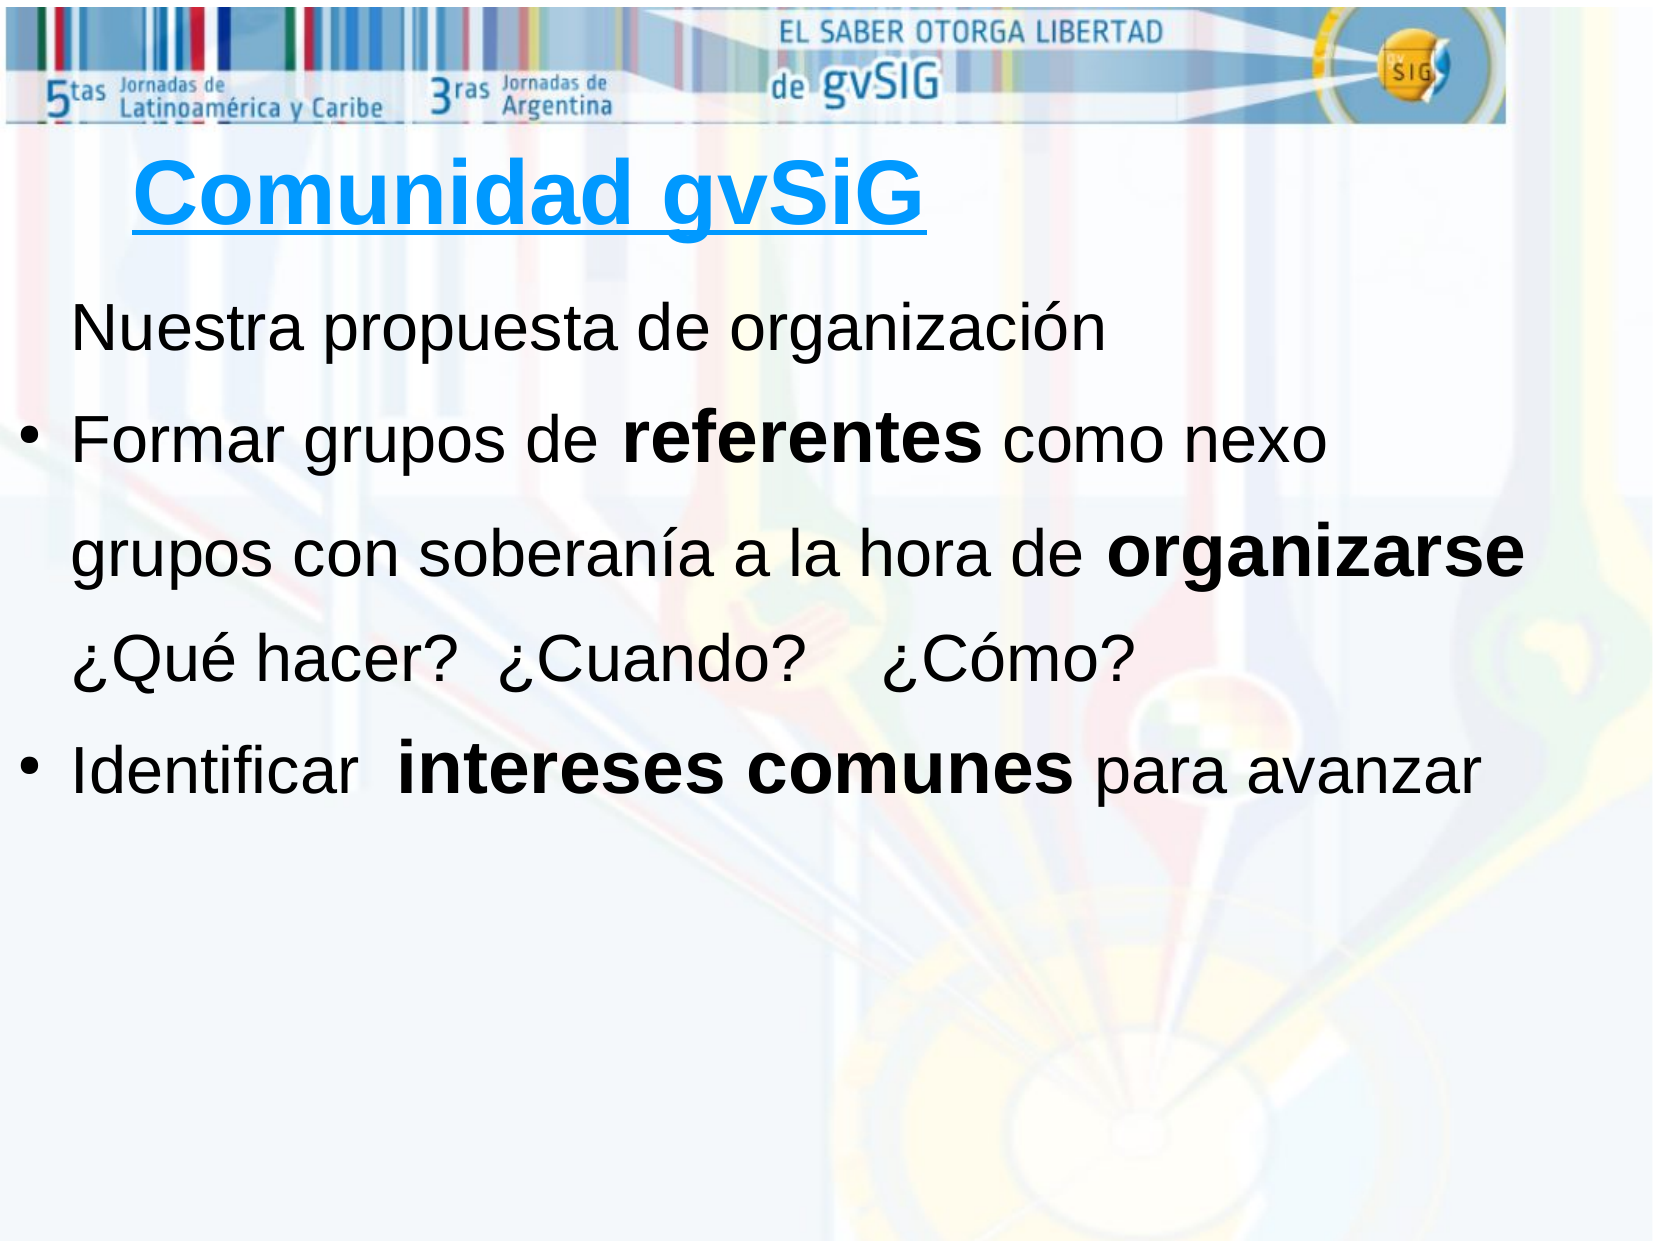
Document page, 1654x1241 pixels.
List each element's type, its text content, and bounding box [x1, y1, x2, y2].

picture [0, 7, 1653, 1241]
text_box Comunidad gvSiG [61, 141, 957, 260]
list Nuestra propuesta de organización Formar grupos de referentes como nexo grupos con soberanía a la hora de organizarse ¿Qué hacer? ¿Cuando? ¿Cómo? Identificar intereses comunes para avanzar [0, 290, 1571, 1010]
